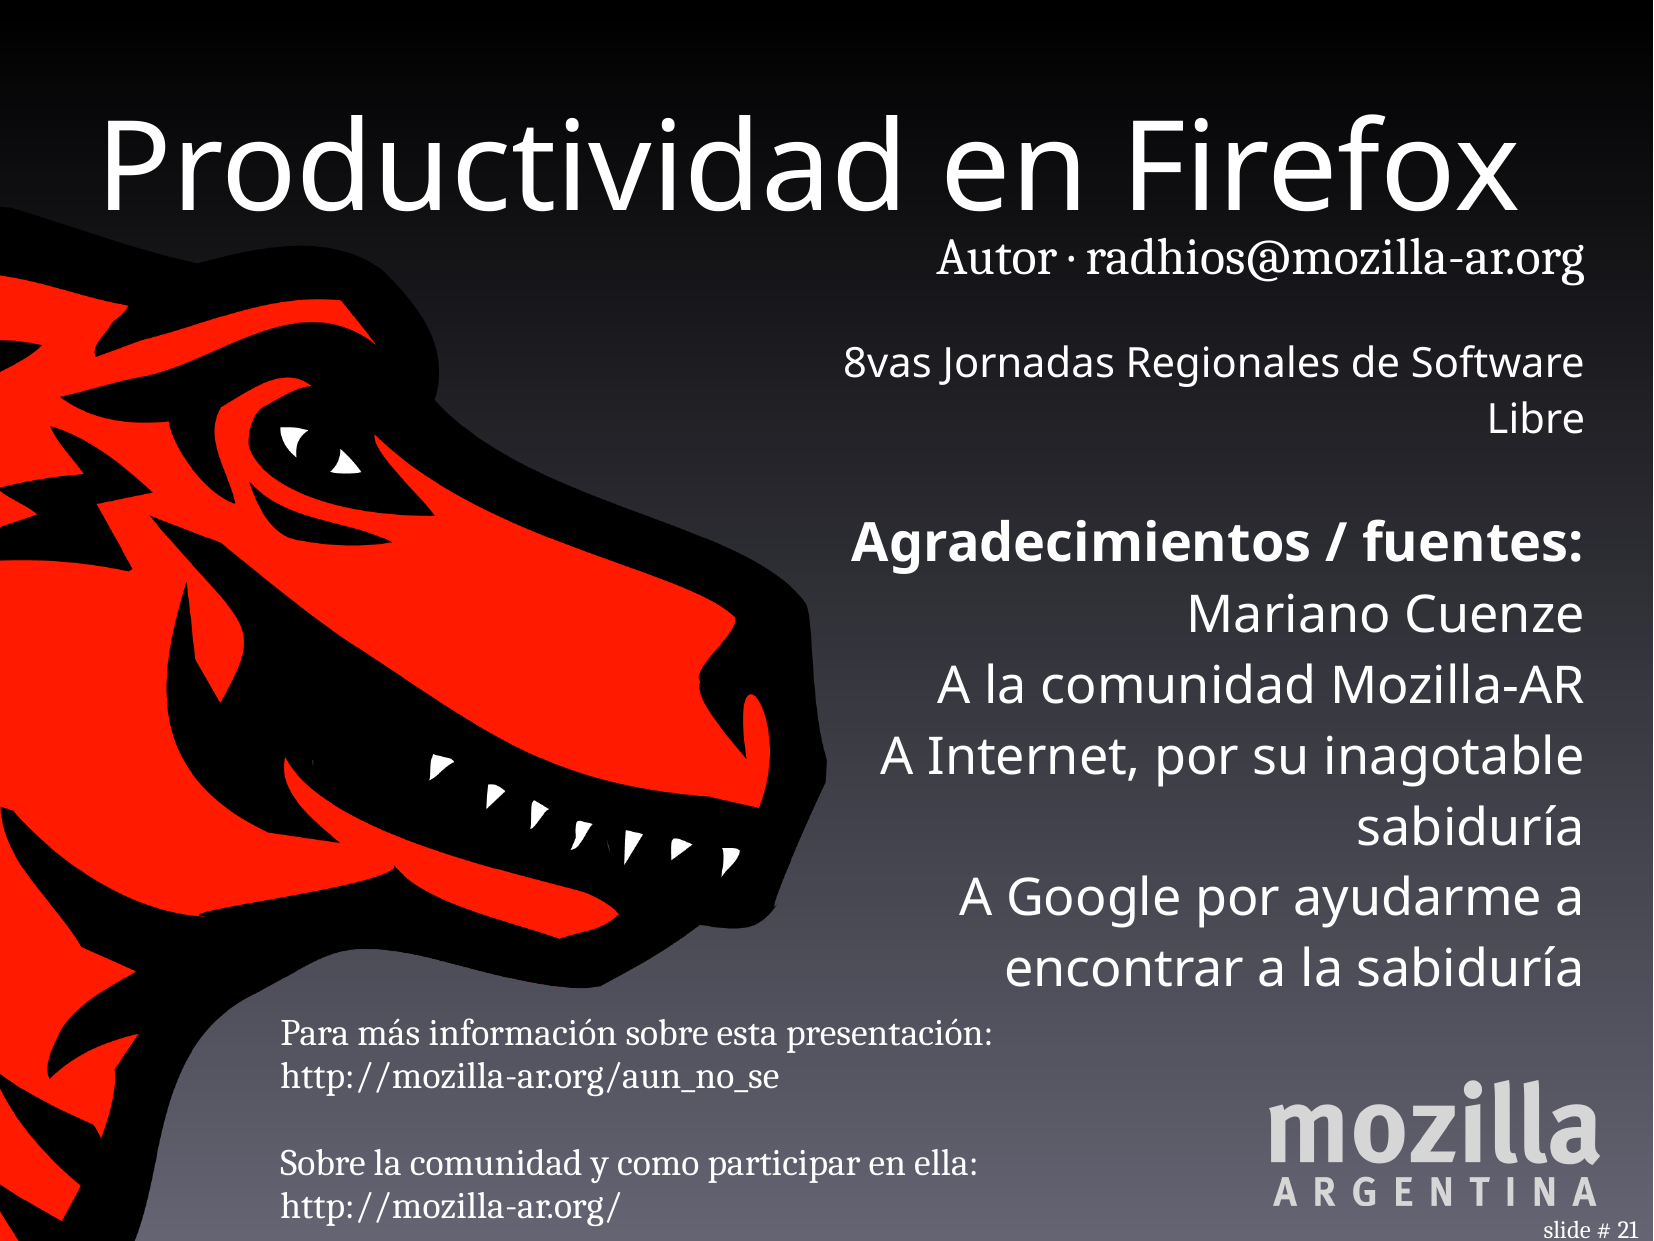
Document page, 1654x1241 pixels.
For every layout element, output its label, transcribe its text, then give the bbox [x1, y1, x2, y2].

text_box Autor · radhios@mozilla-ar.org [827, 220, 1600, 296]
text_box 8vas Jornadas Regionales de Software Libre Agradecimientos / fuentes: Mariano Cuenze A la comunidad Mozilla-AR A Internet, por su inagotable sabiduría A Google por ayudarme a encontrar a la sabiduría [827, 324, 1600, 975]
picture [1269, 1081, 1600, 1206]
text_box Para más información sobre esta presentación: http://mozilla-ar.org/aun_no_se Sobre la comunidad y como participar en ella: http://mozilla-ar.org/ [827, 1004, 1180, 1237]
title Productividad en Firefox [23, 58, 1594, 220]
picture [0, 206, 827, 1241]
